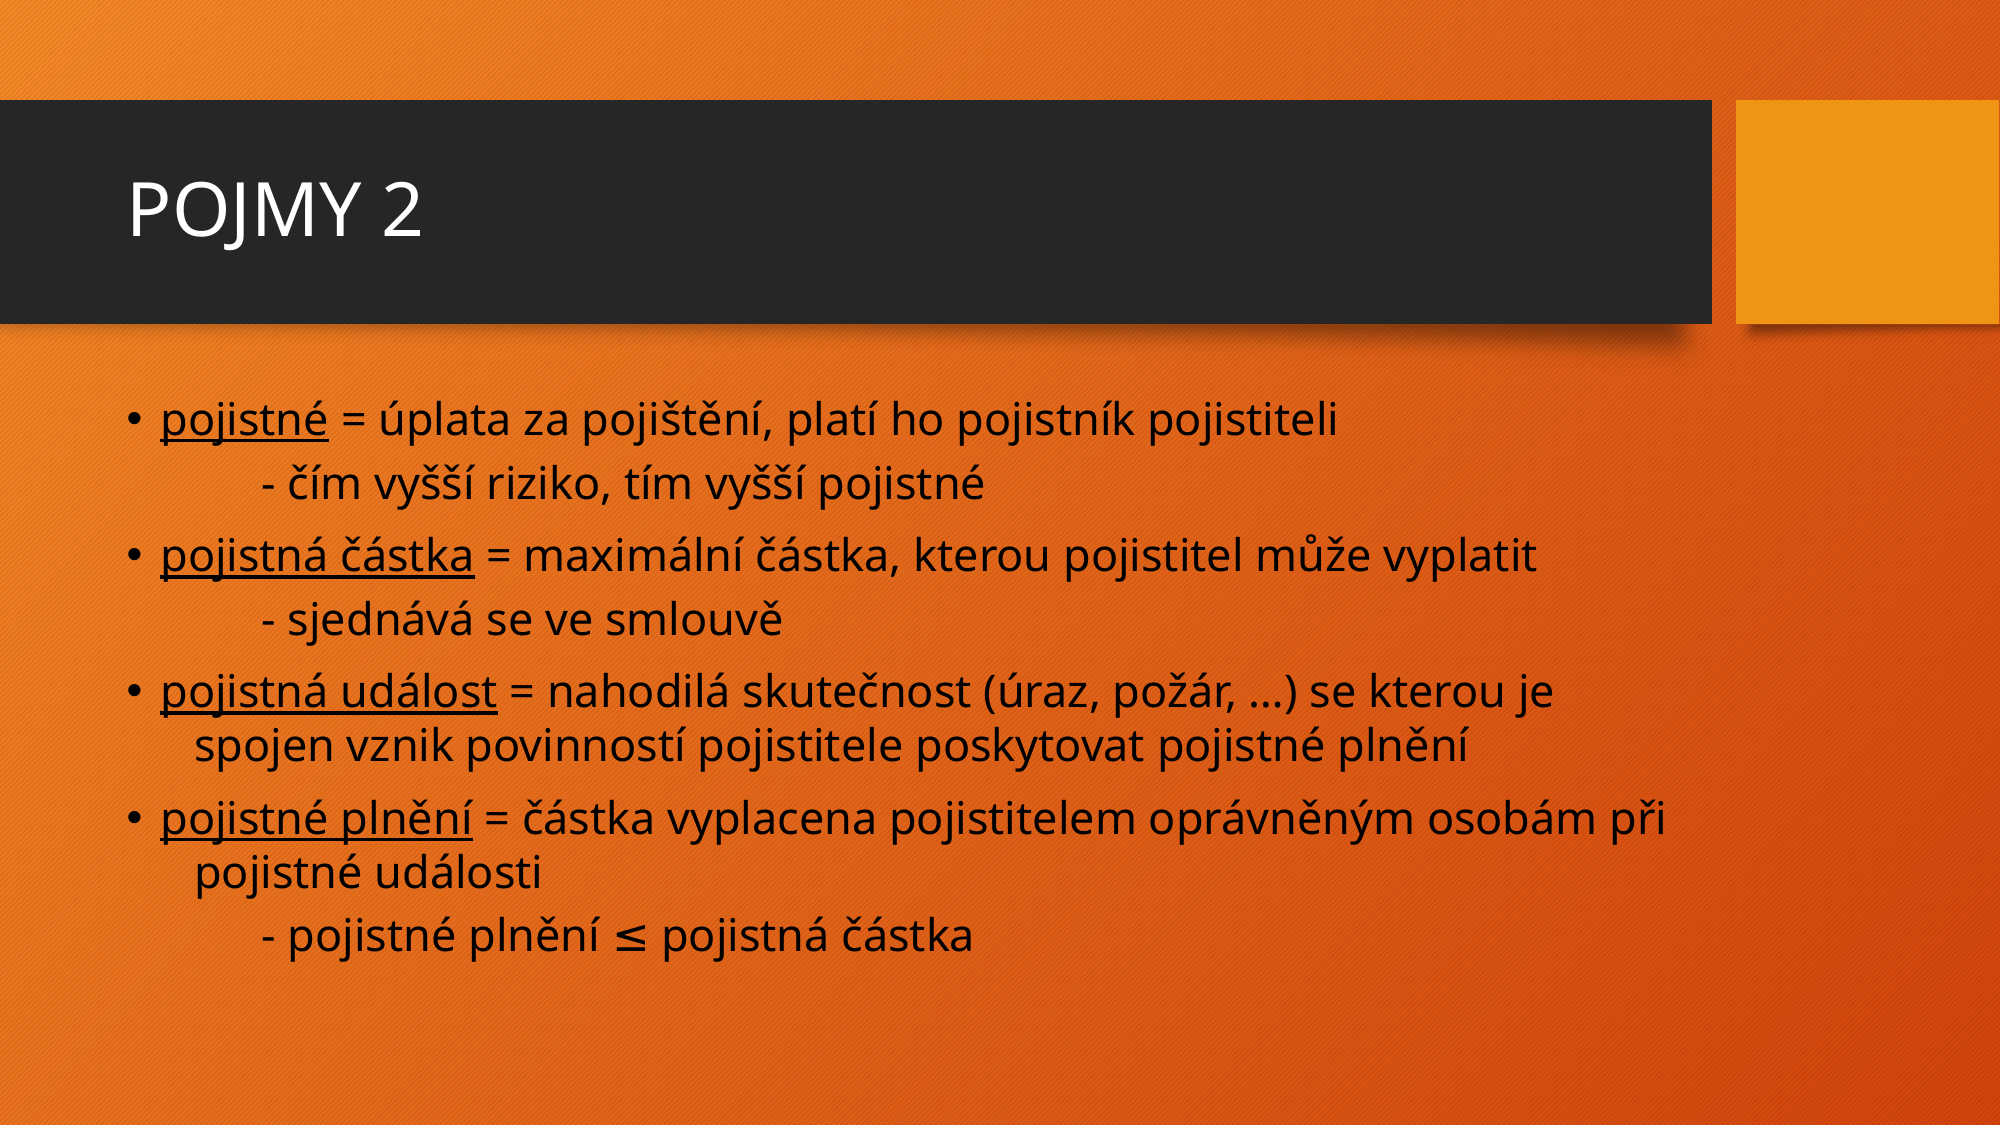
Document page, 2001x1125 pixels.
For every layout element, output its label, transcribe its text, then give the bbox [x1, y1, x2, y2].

list pojistné = úplata za pojištění, platí ho pojistník pojistiteli - čím vyšší riziko, tím vyšší pojistné pojistná částka = maximální částka, kterou pojistitel může vyplatit - sjednává se ve smlouvě pojistná událost = nahodilá skutečnost (úraz, požár, …) se kterou je spojen vznik povinností pojistitele poskytovat pojistné plnění pojistné plnění = částka vyplacena pojistitelem oprávněným osobám při pojistné události - pojistné plnění ≤ pojistná částka [111, 383, 1689, 1104]
title POJMY 2 [111, 123, 1689, 301]
